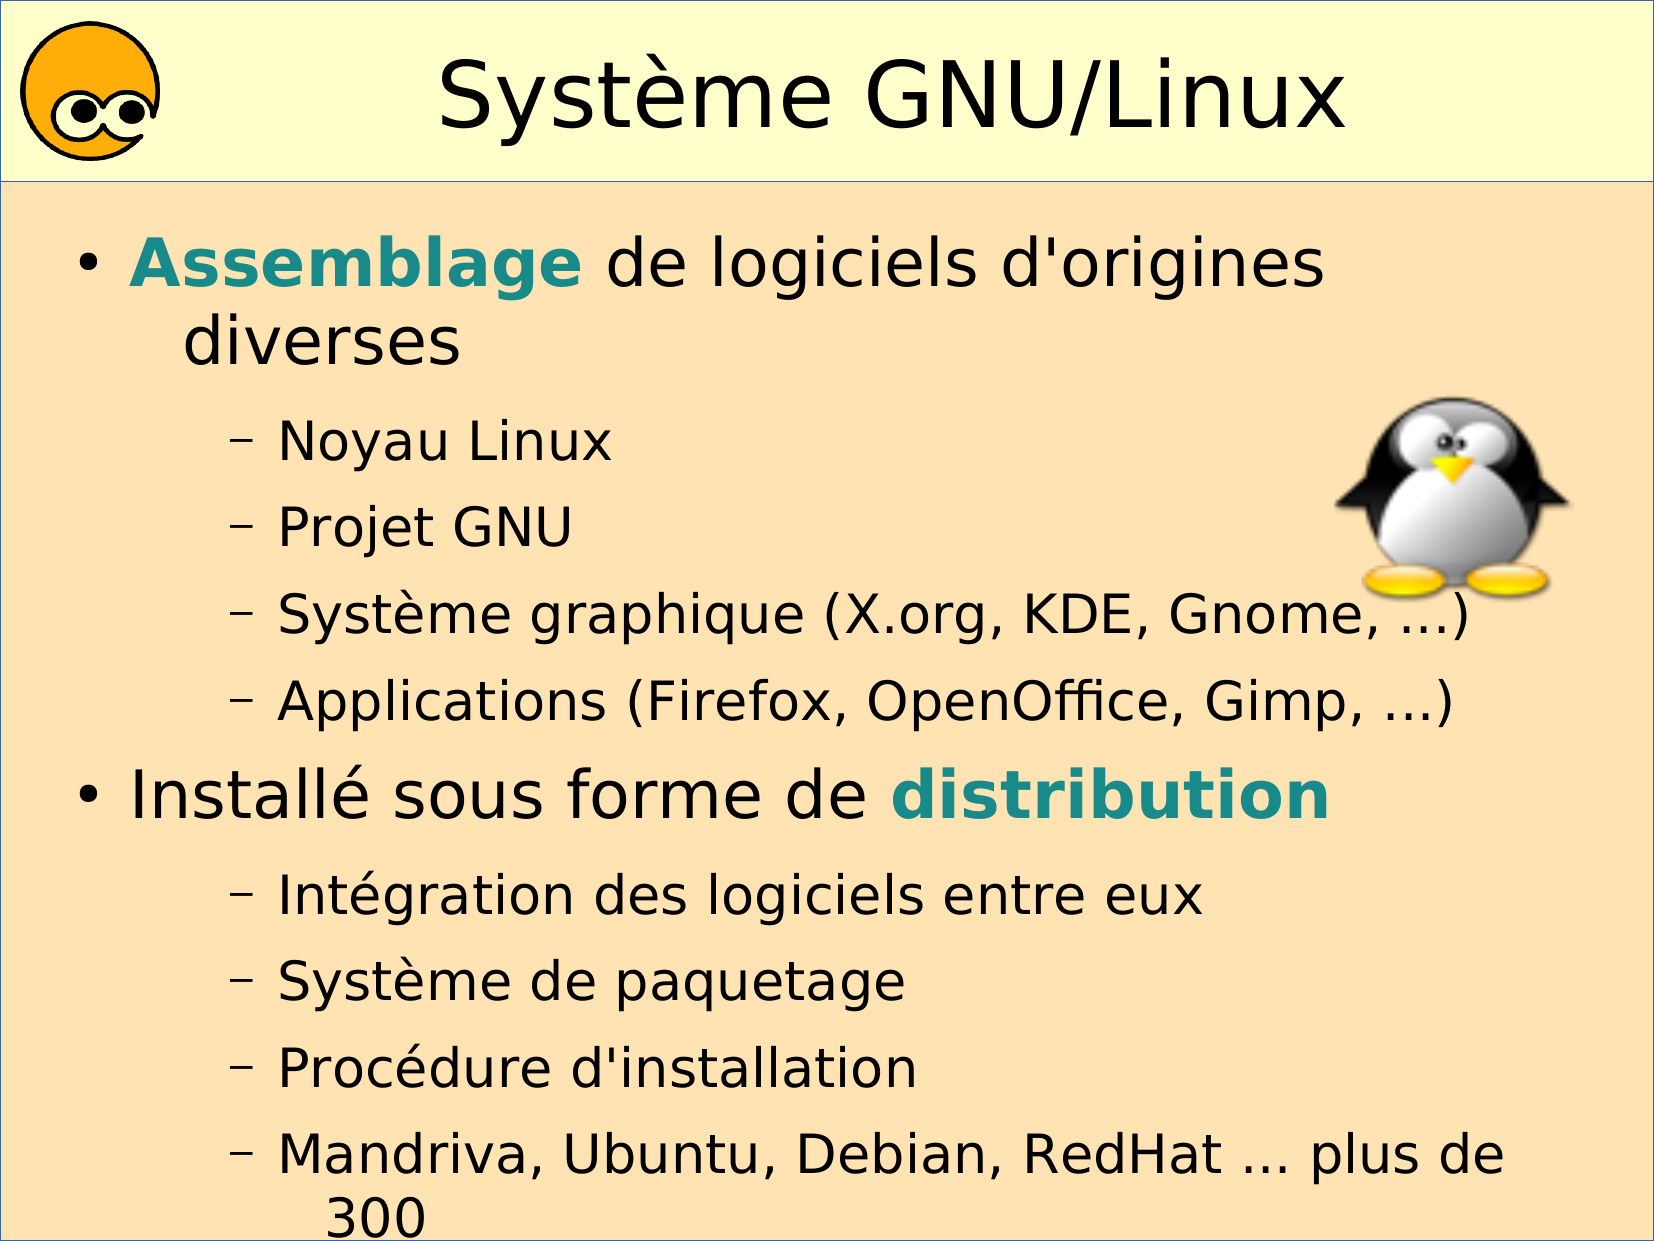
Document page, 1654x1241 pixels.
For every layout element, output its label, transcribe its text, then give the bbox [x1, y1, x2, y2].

title Système GNU/Linux [251, 35, 1536, 156]
picture [20, 21, 160, 161]
list Assemblage de logiciels d'origines diverses Noyau Linux Projet GNU Système graphique (X.org, KDE, Gnome, ...) Applications (Firefox, OpenOffice, Gimp, ...) Installé sous forme de distribution Intégration des logiciels entre eux Système de paquetage Procédure d'installation Mandriva, Ubuntu, Debian, RedHat ... plus de 300 [41, 224, 1591, 1187]
picture [1334, 385, 1574, 610]
